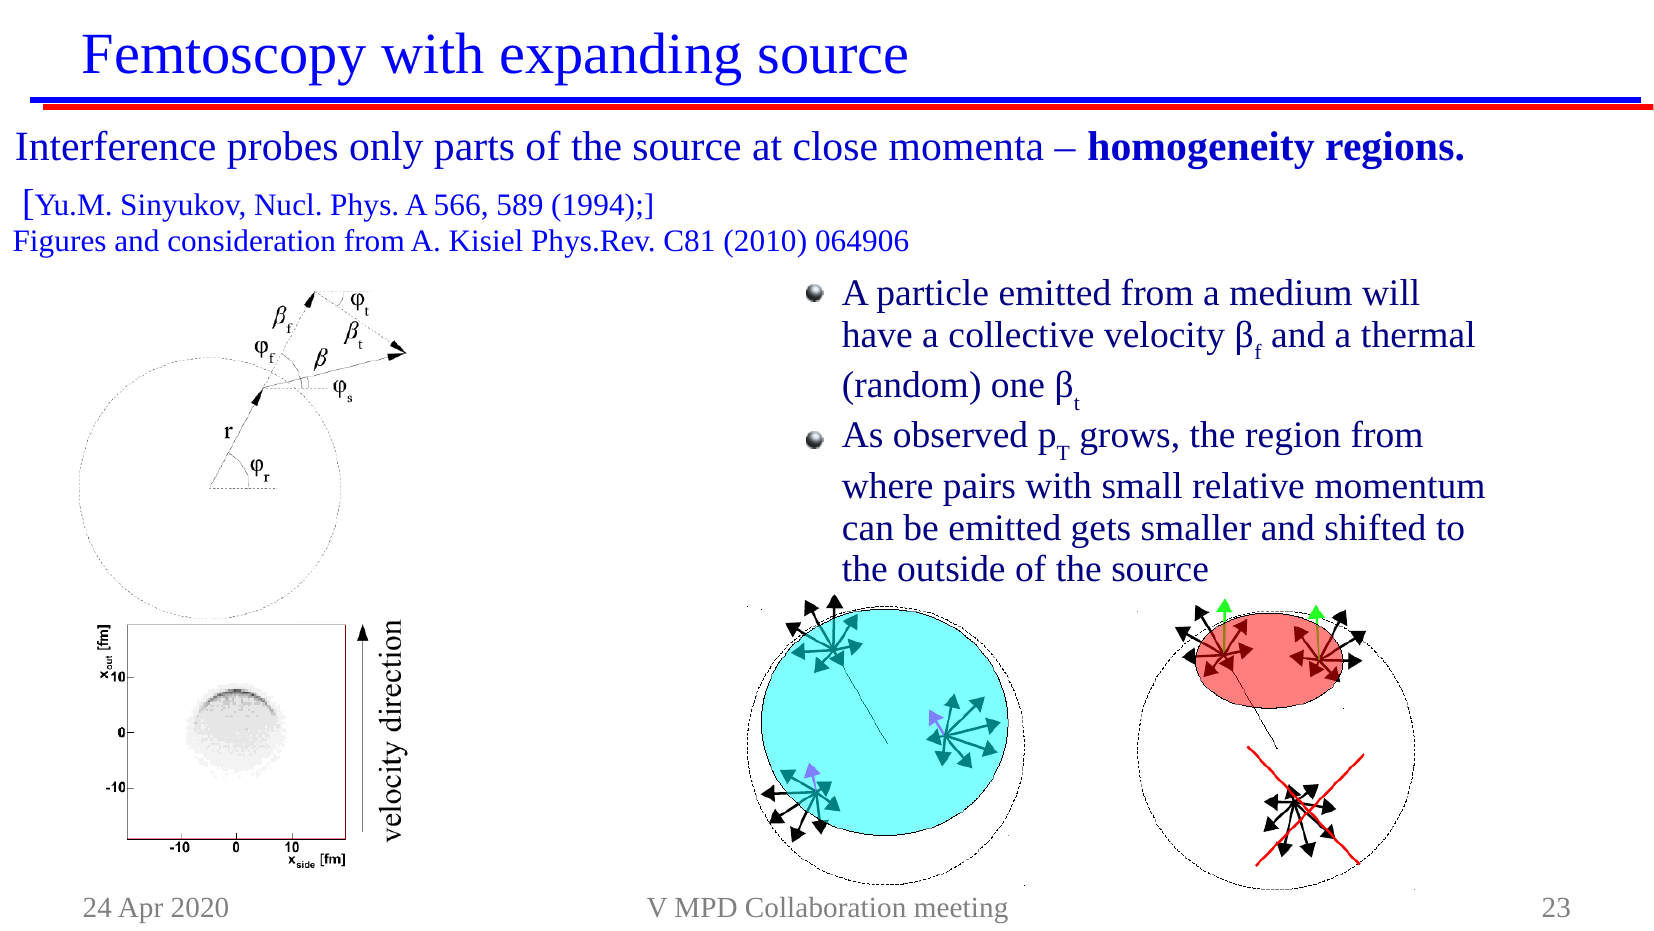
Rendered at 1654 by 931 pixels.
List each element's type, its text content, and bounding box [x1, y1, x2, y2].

title Femtoscopy with expanding source [81, 7, 1570, 91]
text_box A particle emitted from a medium will have a collective velocity βf and a thermal (random) one βt As observed pT grows, the region from where pairs with small relative momentum can be emitted gets smaller and shifted to the outside of the source [791, 264, 1573, 772]
text_box Interference probes only parts of the source at close momenta – homogeneity regions. [0, 115, 1641, 232]
picture [727, 565, 1437, 890]
picture [64, 279, 410, 870]
text_box [Yu.M. Sinyukov, Nucl. Phys. A 566, 589 (1994);] Figures and consideration from A. Kisiel Phys.Rev. C81 (2010) 064906 [0, 174, 1640, 280]
